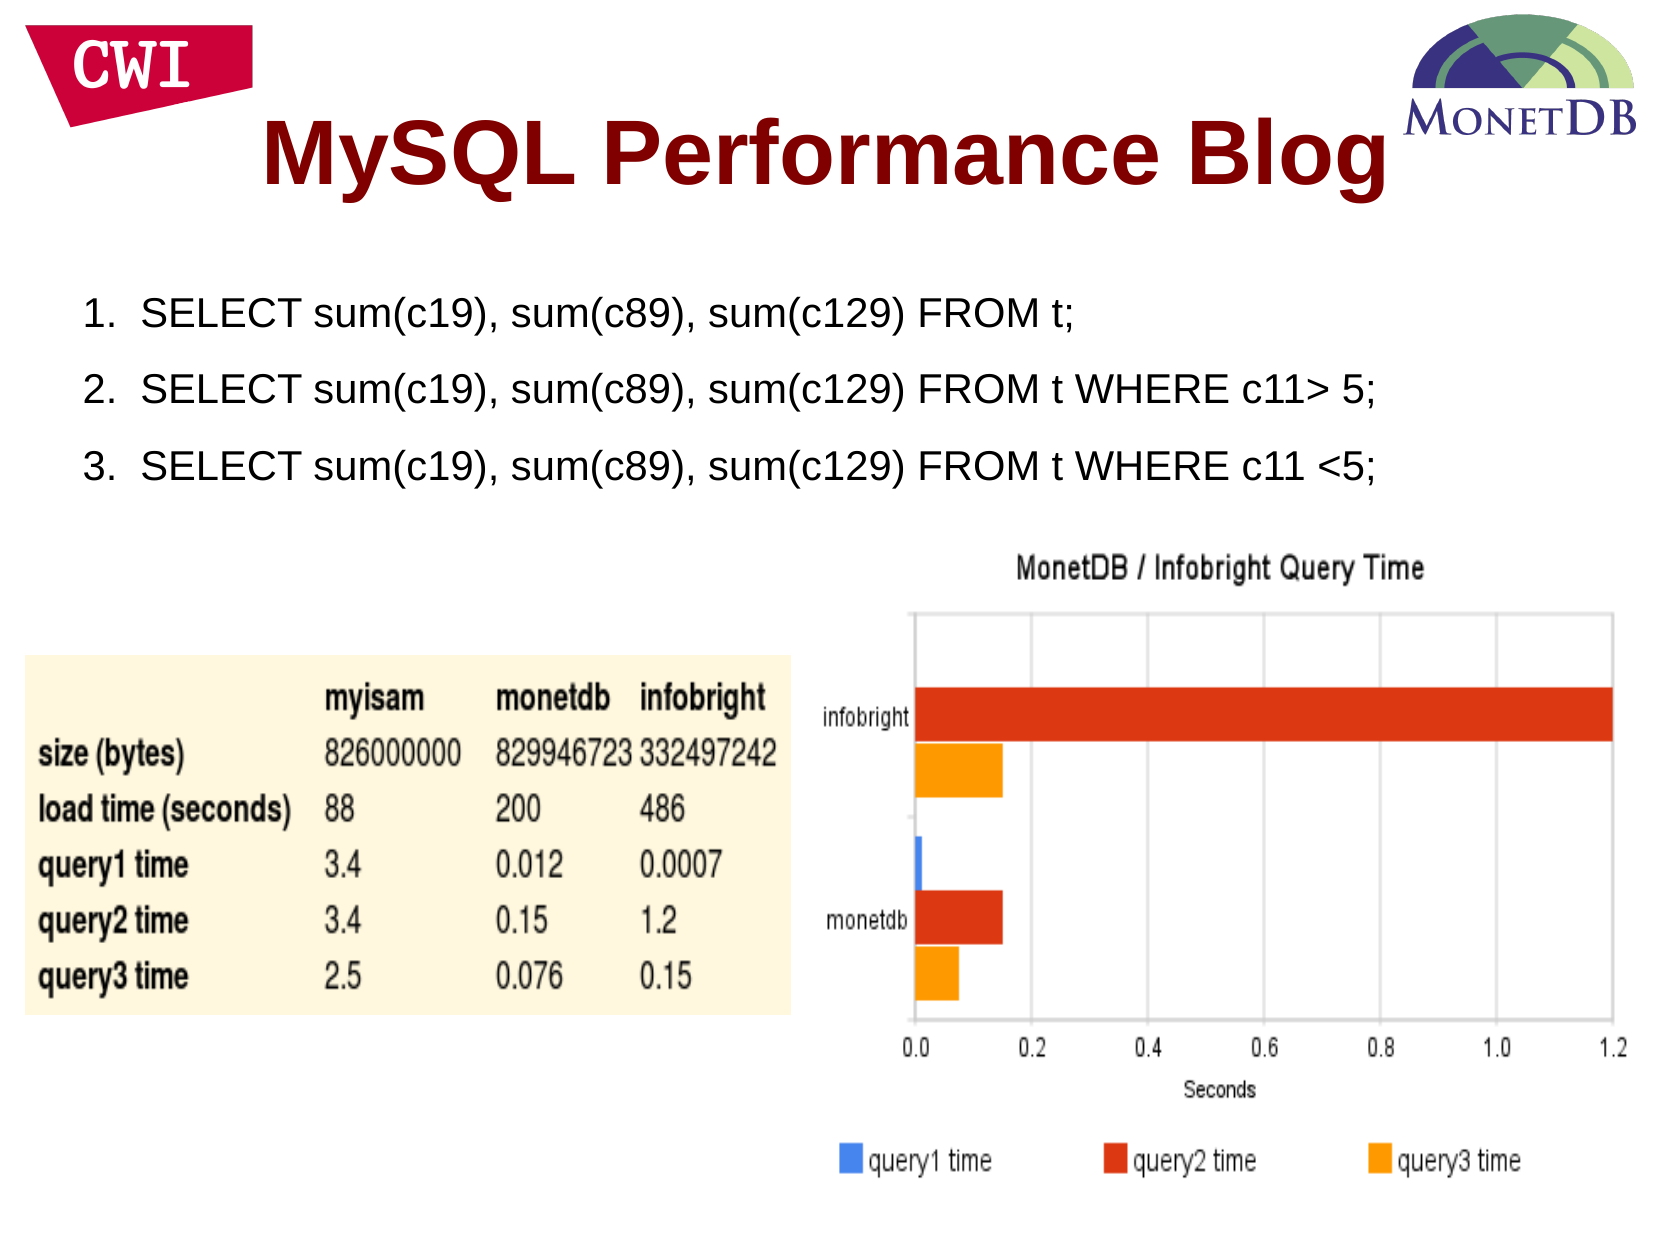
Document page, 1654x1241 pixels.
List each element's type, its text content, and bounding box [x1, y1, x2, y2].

picture [0, 0, 278, 150]
picture [1403, 14, 1636, 135]
picture [806, 526, 1635, 1217]
list 1. SELECT sum(c19), sum(c89), sum(c129) FROM t; 2. SELECT sum(c19), sum(c89), sum(c129) FROM t WHERE c11> 5; 3. SELECT sum(c19), sum(c89), sum(c129) FROM t WHERE c11 <5; [82, 290, 1571, 1094]
title MySQL Performance Blog [82, 56, 1571, 250]
picture [25, 655, 791, 1015]
